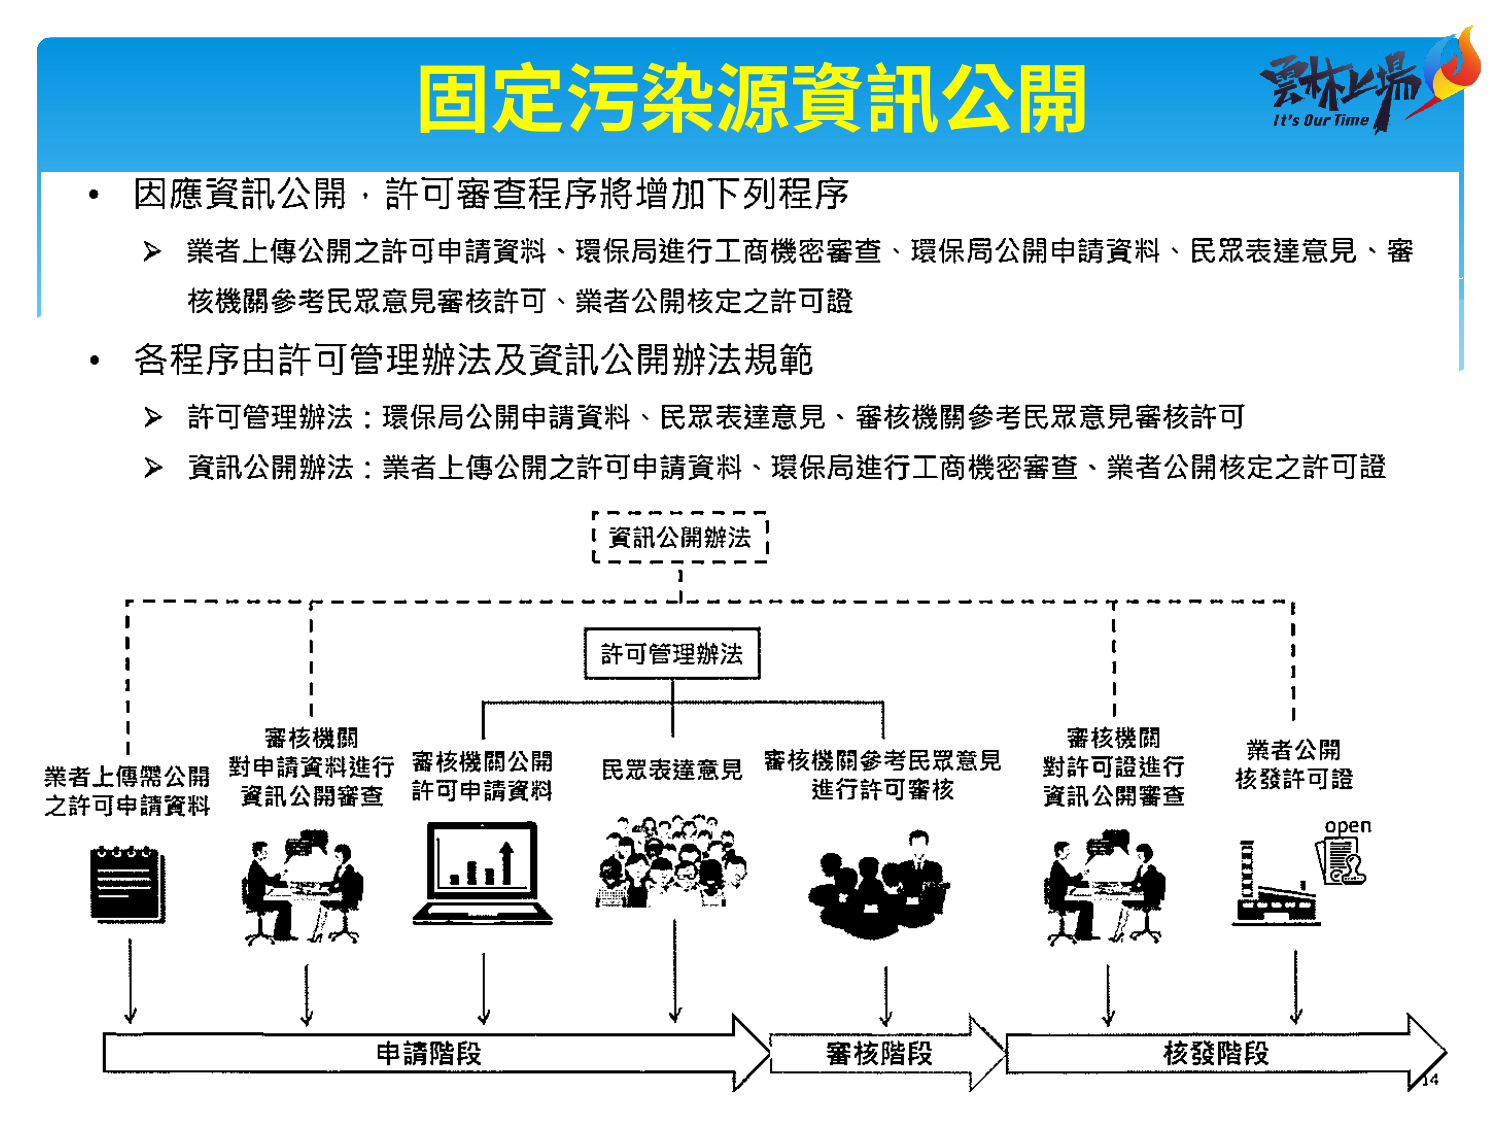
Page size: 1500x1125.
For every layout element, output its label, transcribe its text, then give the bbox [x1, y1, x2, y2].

picture [41, 172, 1459, 1092]
picture [1257, 19, 1483, 30]
title 固定污染源資訊公開 [5, 30, 1500, 162]
